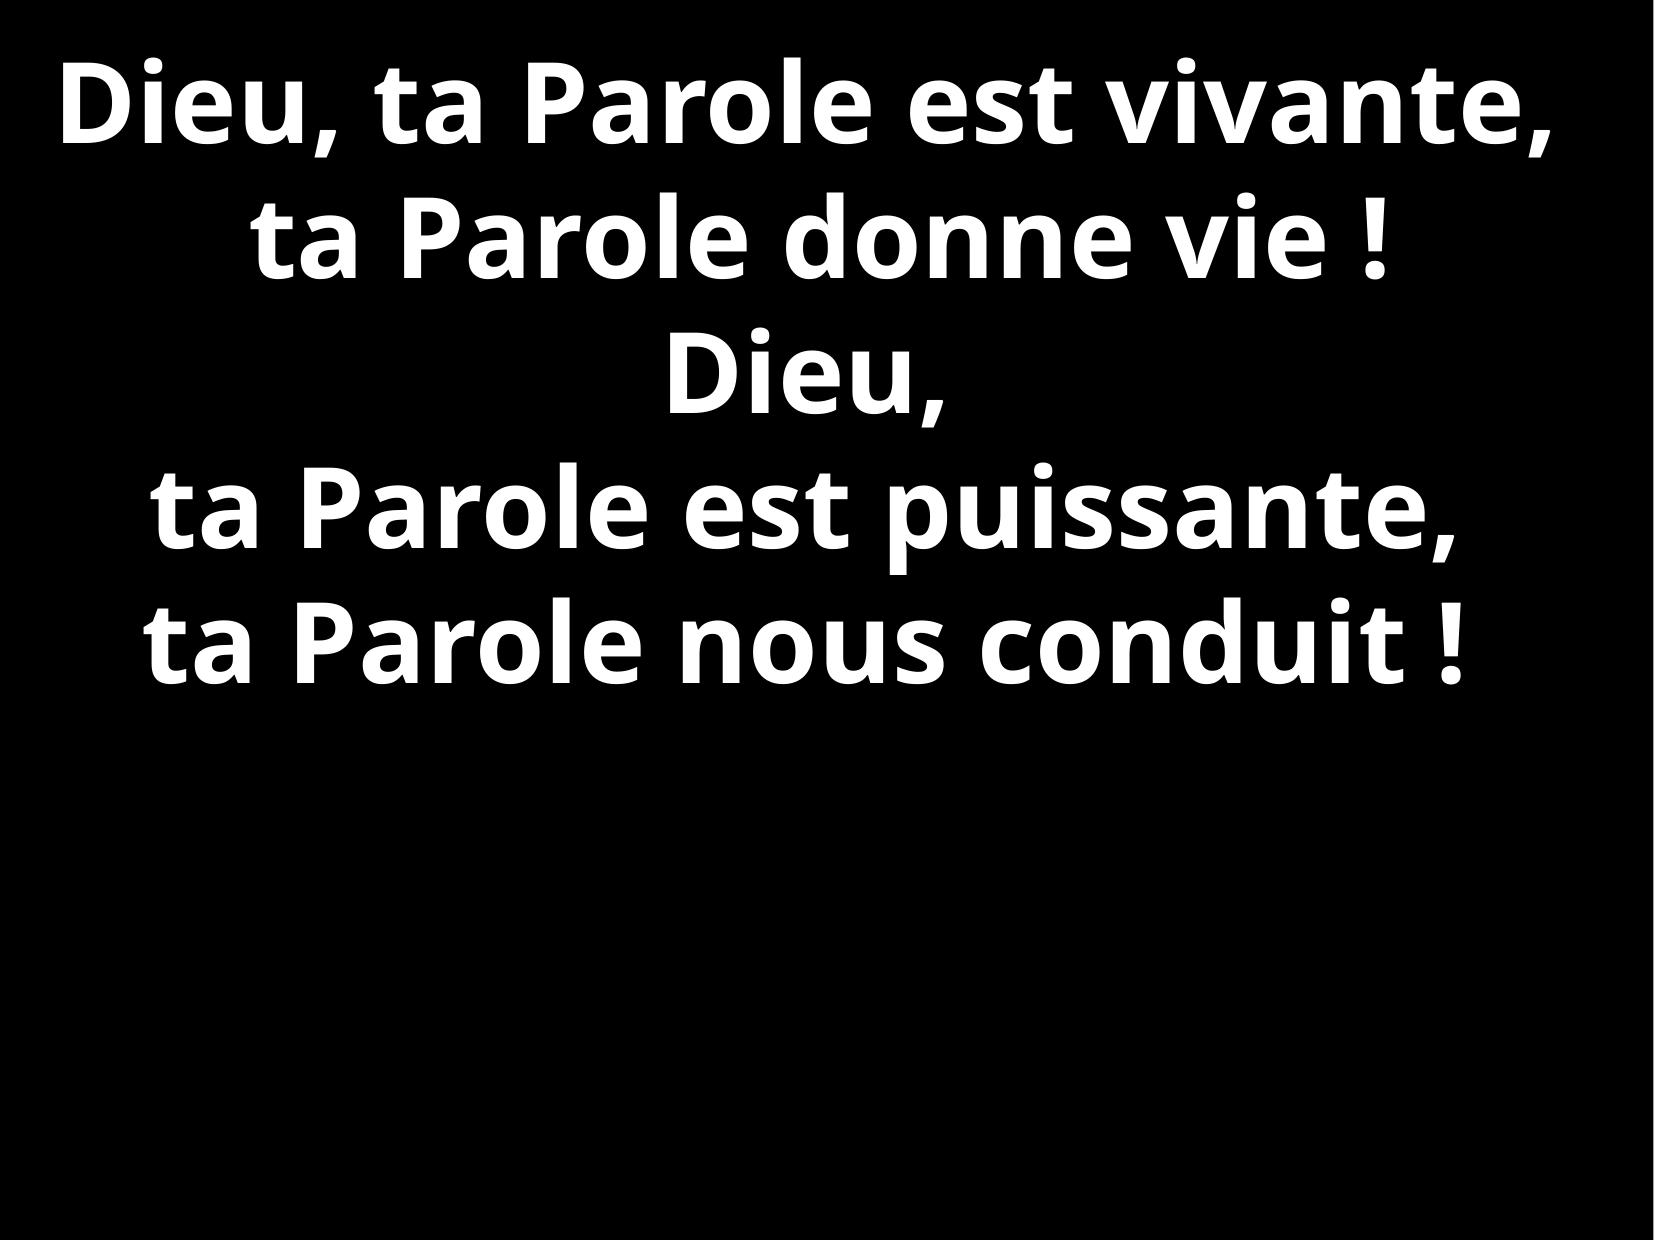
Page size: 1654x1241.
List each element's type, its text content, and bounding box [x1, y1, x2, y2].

subtitle Dieu, ta Parole est vivante, ta Parole donne vie ! Dieu, ta Parole est puissante, ta Parole nous conduit ! [6, 23, 1635, 1241]
